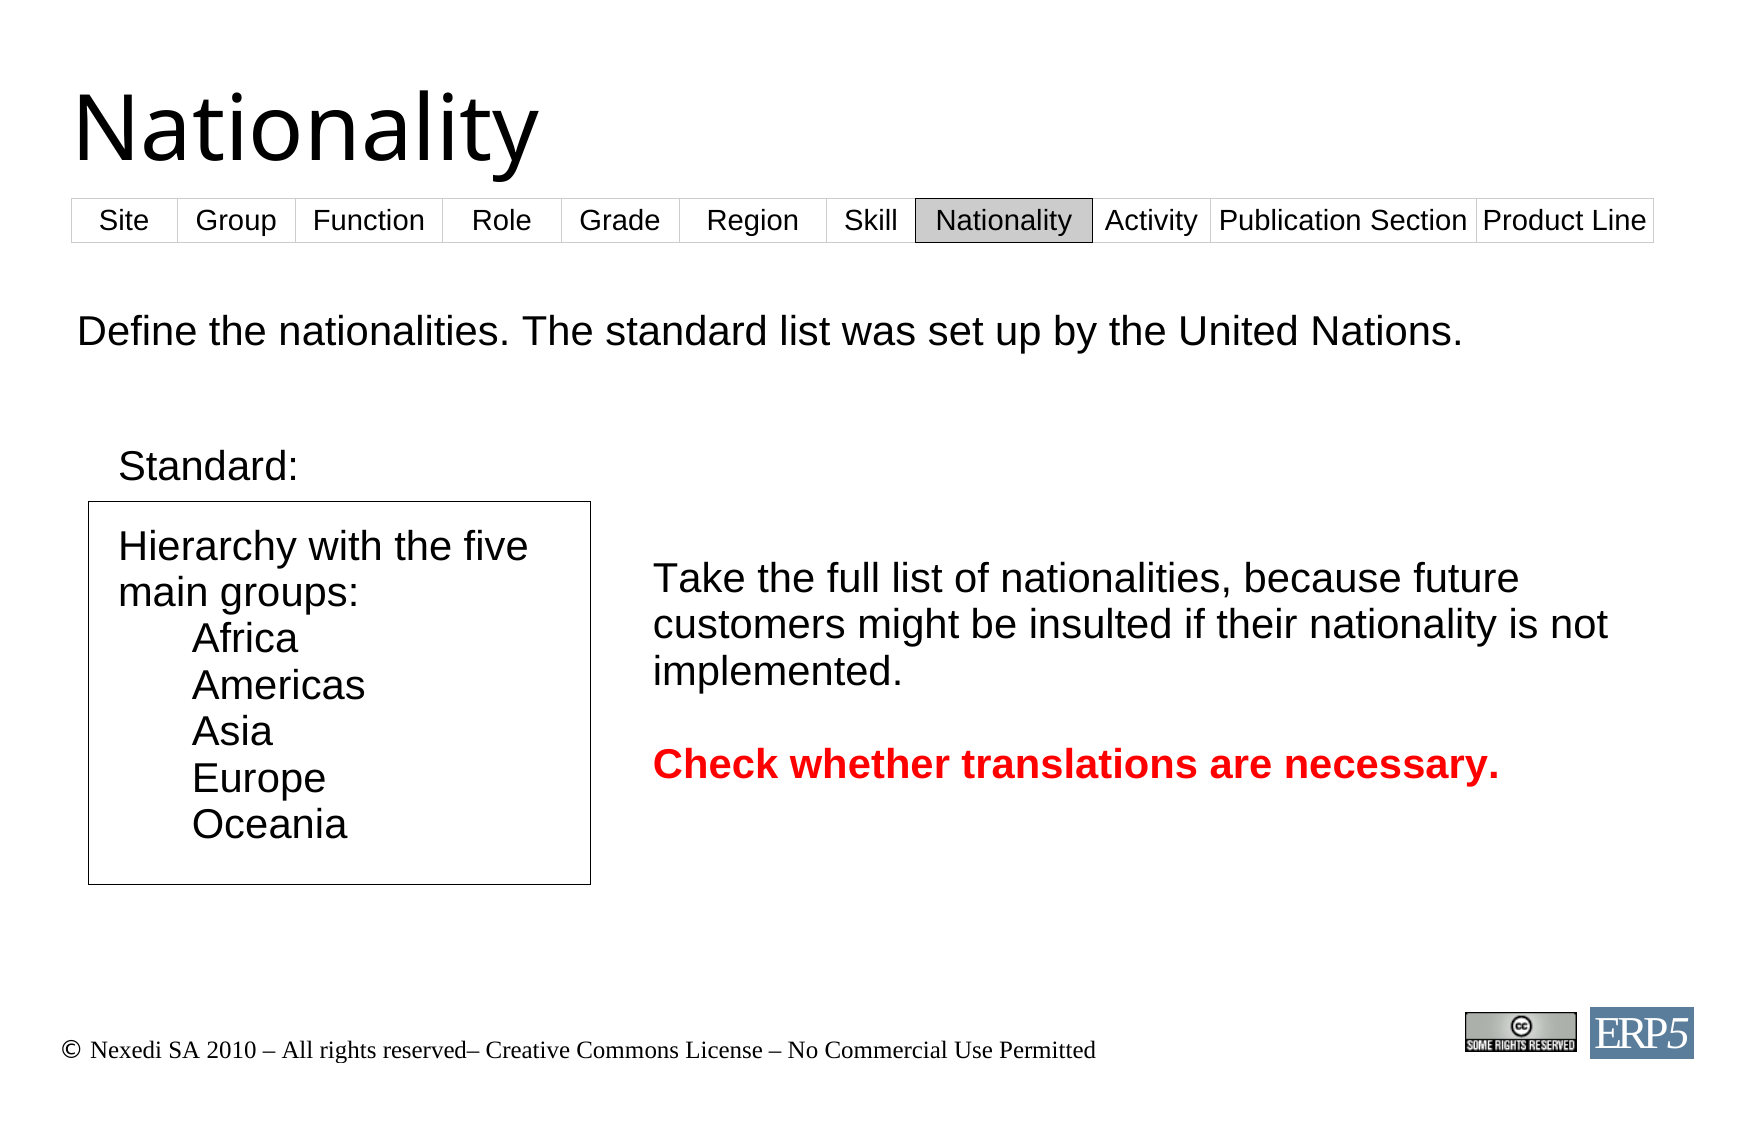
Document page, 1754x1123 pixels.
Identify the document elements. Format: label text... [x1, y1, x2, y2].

text_box Publication Section [1210, 198, 1476, 243]
text_box Standard: [118, 443, 562, 490]
text_box Product Line [1476, 198, 1654, 243]
title Nationality [71, 63, 1707, 187]
text_box Take the full list of nationalities, because future customers might be insulted if their nationality is not implemented. Check whether translations are necessary. [652, 501, 1654, 886]
text_box Region [680, 198, 826, 243]
text_box Site [71, 198, 177, 243]
text_box Define the nationalities. The standard list was set up by the United Nations. [76, 307, 1672, 354]
text_box Role [442, 198, 561, 243]
text_box Grade [561, 198, 680, 243]
picture [1465, 1012, 1577, 1052]
text_box Activity [1093, 198, 1210, 243]
text_box Group [177, 198, 295, 243]
text_box Hierarchy with the five main groups: Africa Americas Asia Europe Oceania [118, 522, 532, 848]
text_box Nationality [915, 198, 1093, 243]
text_box Skill [826, 198, 915, 243]
text_box Function [295, 198, 442, 243]
